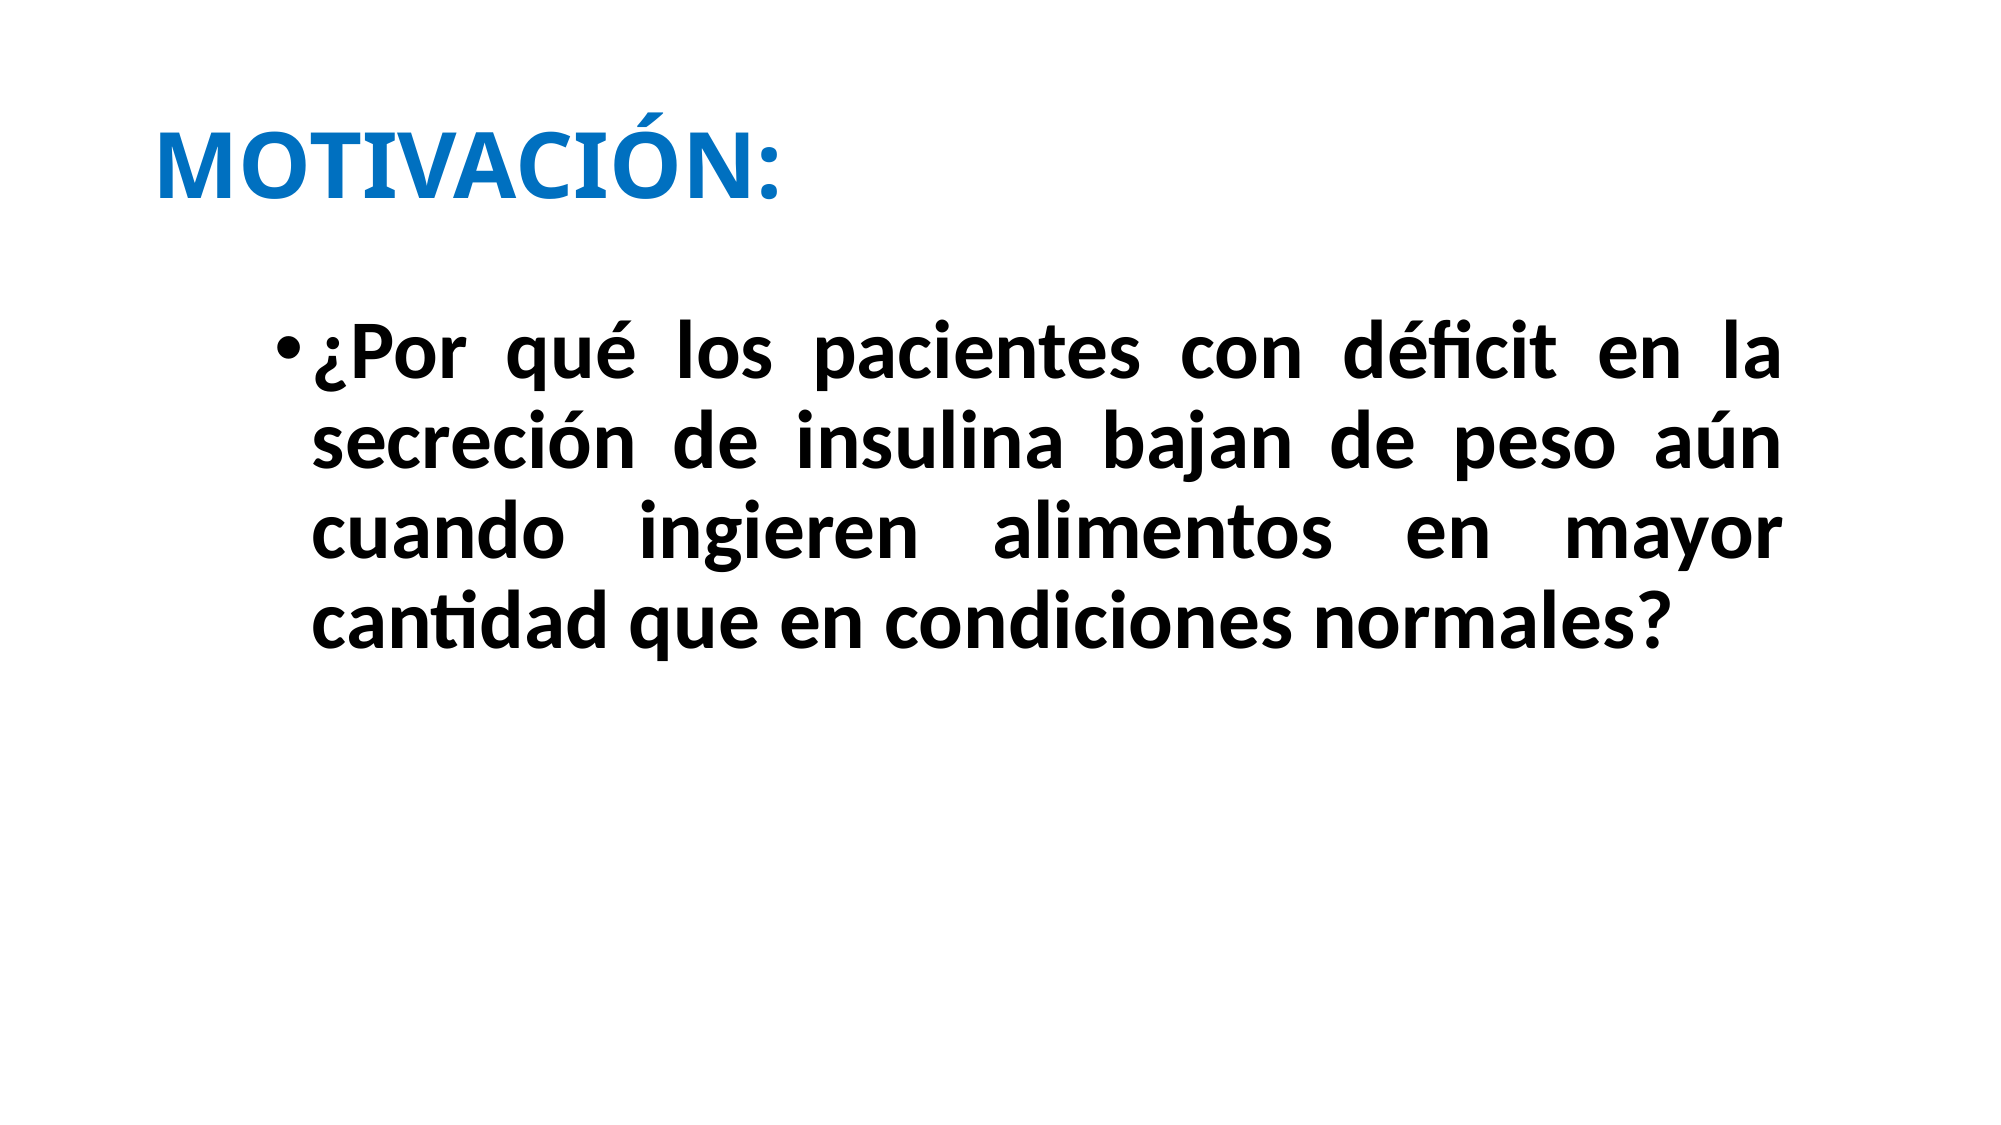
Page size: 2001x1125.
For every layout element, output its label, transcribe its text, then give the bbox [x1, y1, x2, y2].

title MOTIVACIÓN: [137, 59, 1863, 278]
list ¿Por qué los pacientes con déficit en la secreción de insulina bajan de peso aún cuando ingieren alimentos en mayor cantidad que en condiciones normales? [259, 299, 1800, 1014]
